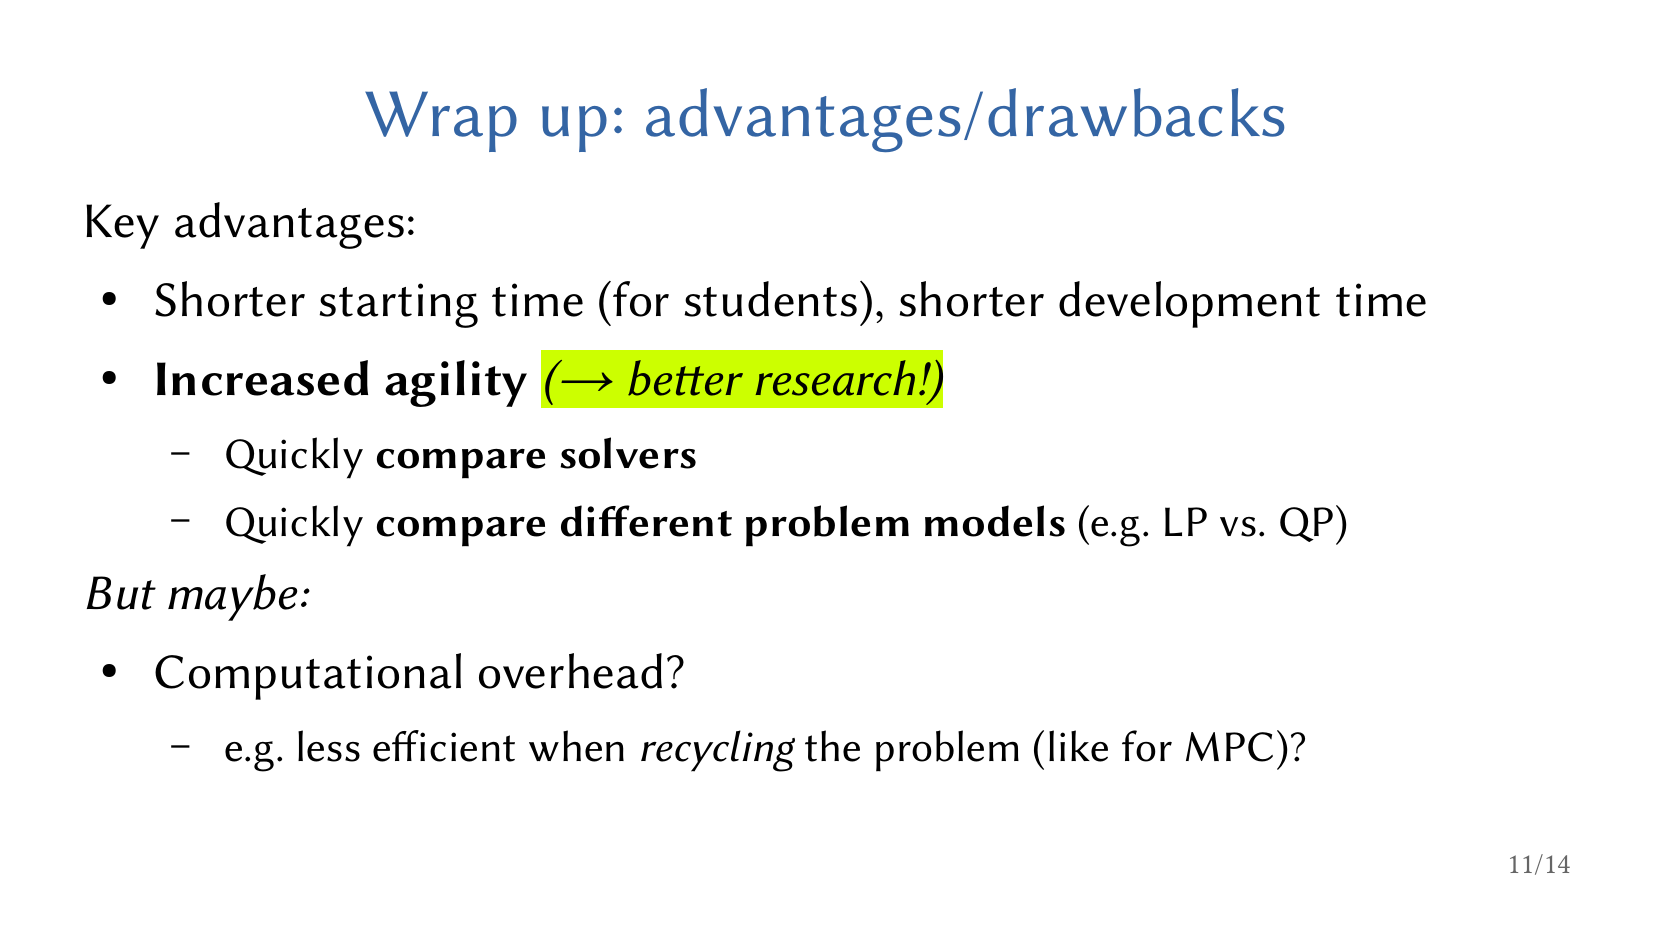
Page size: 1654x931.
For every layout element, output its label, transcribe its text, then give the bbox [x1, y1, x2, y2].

title Wrap up: advantages/drawbacks [82, 37, 1571, 192]
list Key advantages: Shorter starting time (for students), shorter development time Increased agility (→ better research!) Quickly compare solvers Quickly compare different problem models (e.g. LP vs. QP) But maybe: Computational overhead? e.g. less efficient when recycling the problem (like for MPC)? [82, 192, 1571, 841]
